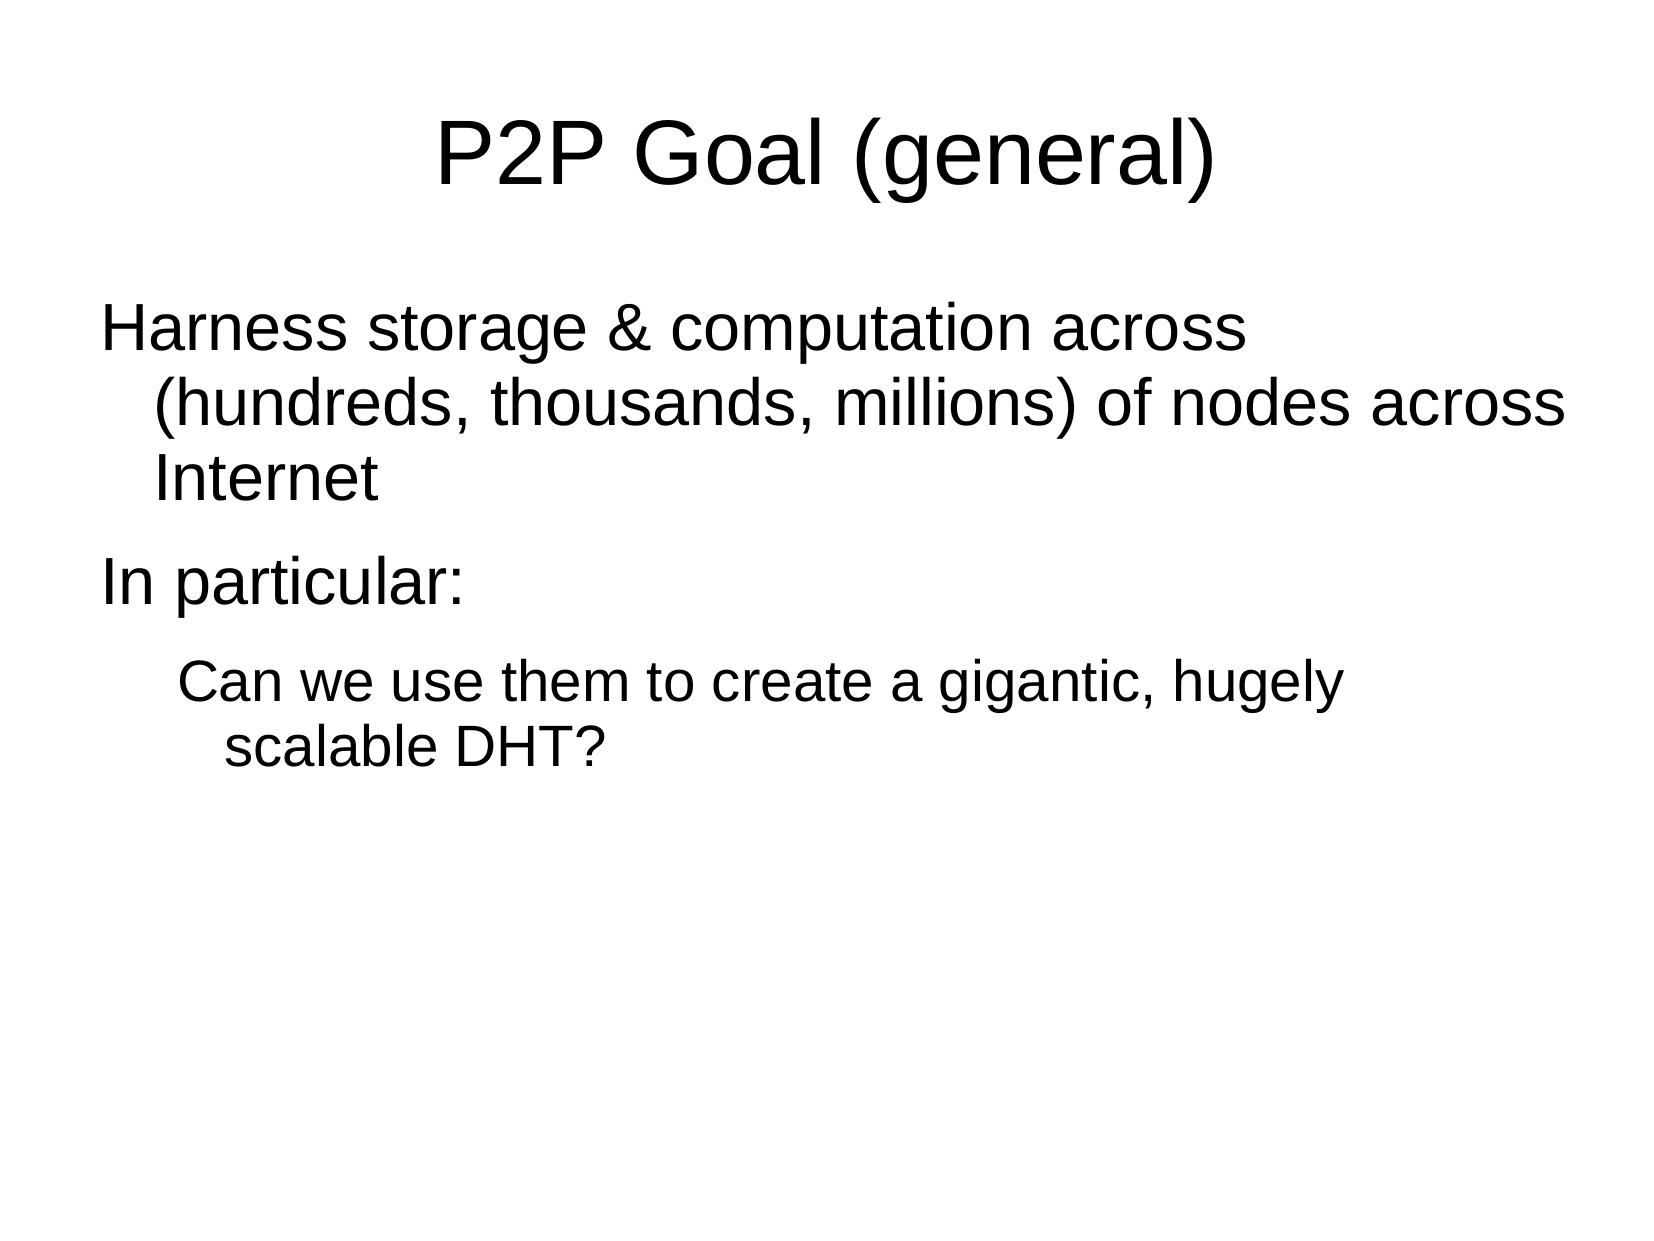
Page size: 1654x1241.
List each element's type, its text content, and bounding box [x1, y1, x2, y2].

title P2P Goal (general) [82, 49, 1571, 257]
list Harness storage & computation across (hundreds, thousands, millions) of nodes across Internet In particular: Can we use them to create a gigantic, hugely scalable DHT? [82, 290, 1571, 1094]
